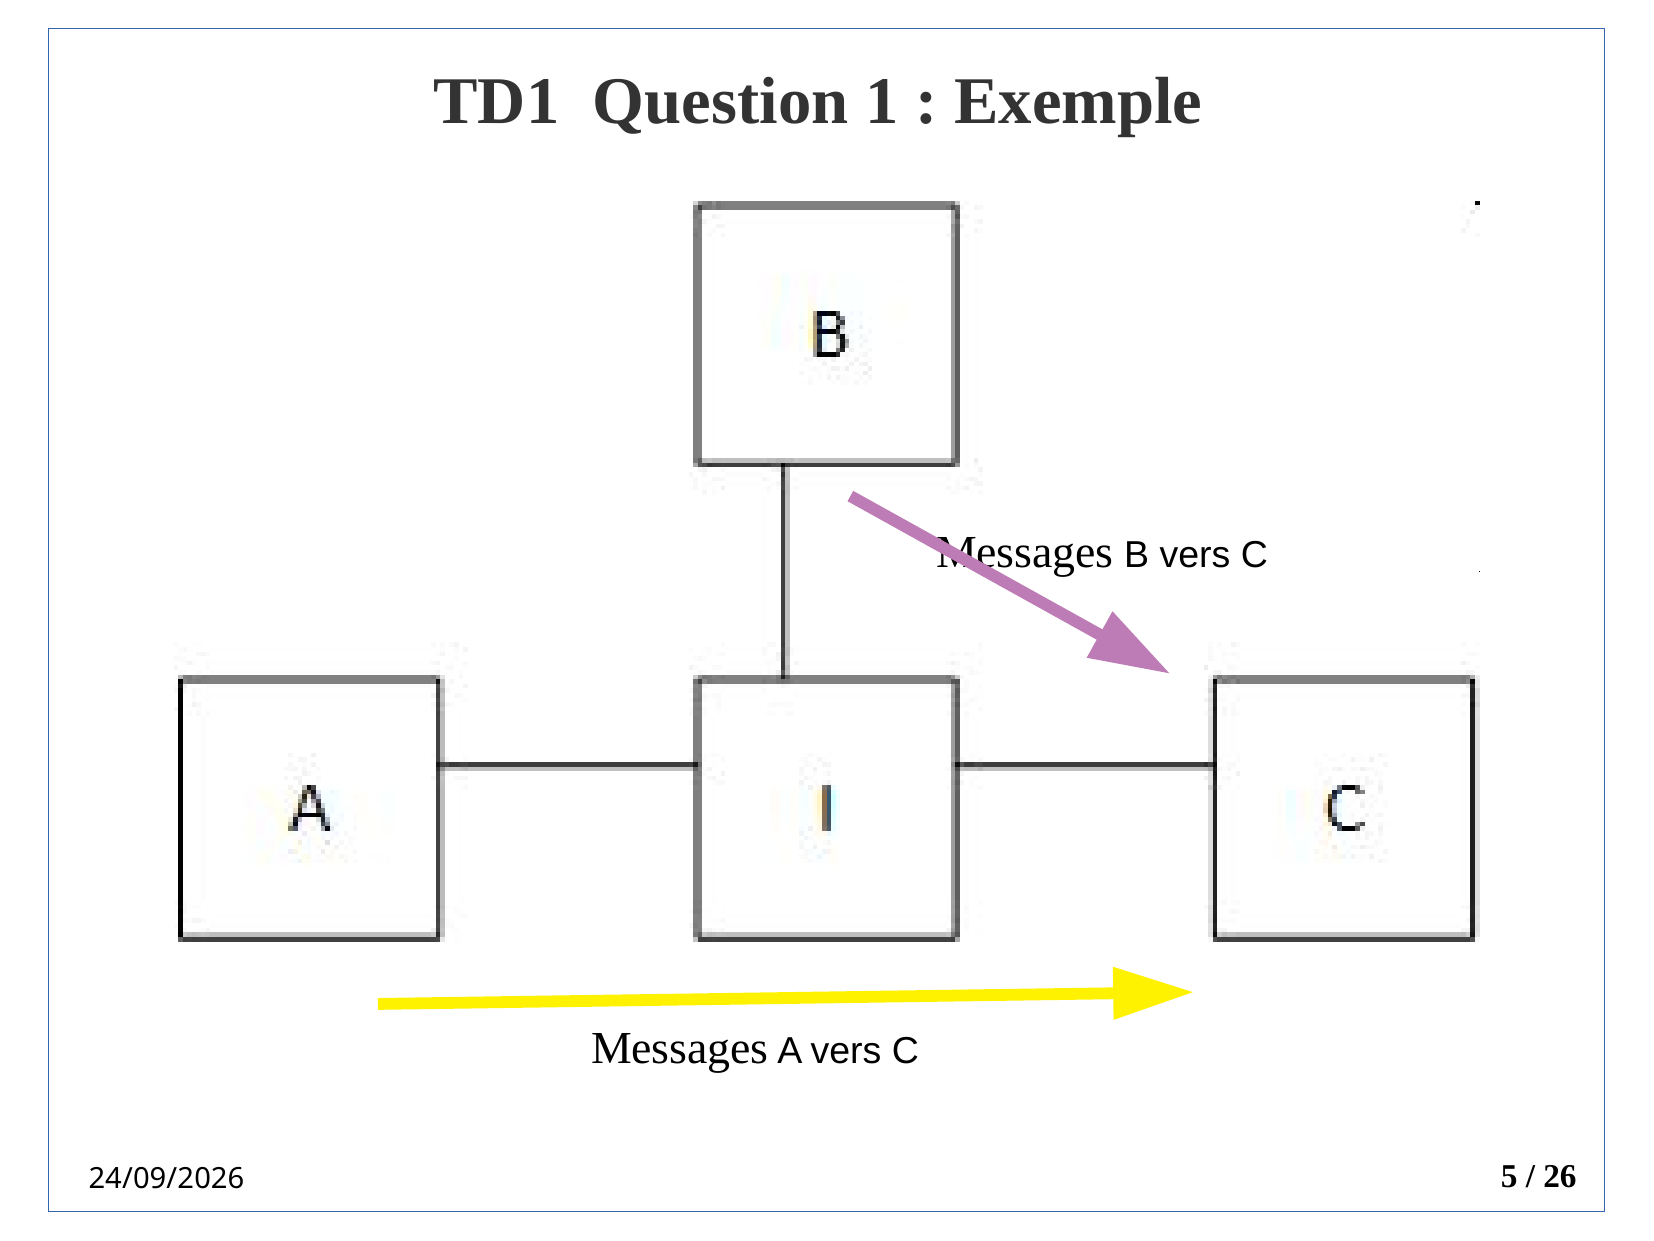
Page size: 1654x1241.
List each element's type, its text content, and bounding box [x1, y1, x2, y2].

title TD1 Question 1 : Exemple [88, 61, 1565, 142]
text_box Messages B vers C [921, 543, 1007, 591]
text_box Messages A vers C [576, 1015, 981, 1087]
text_box Messages B vers C [921, 519, 1326, 591]
picture [174, 201, 1480, 942]
